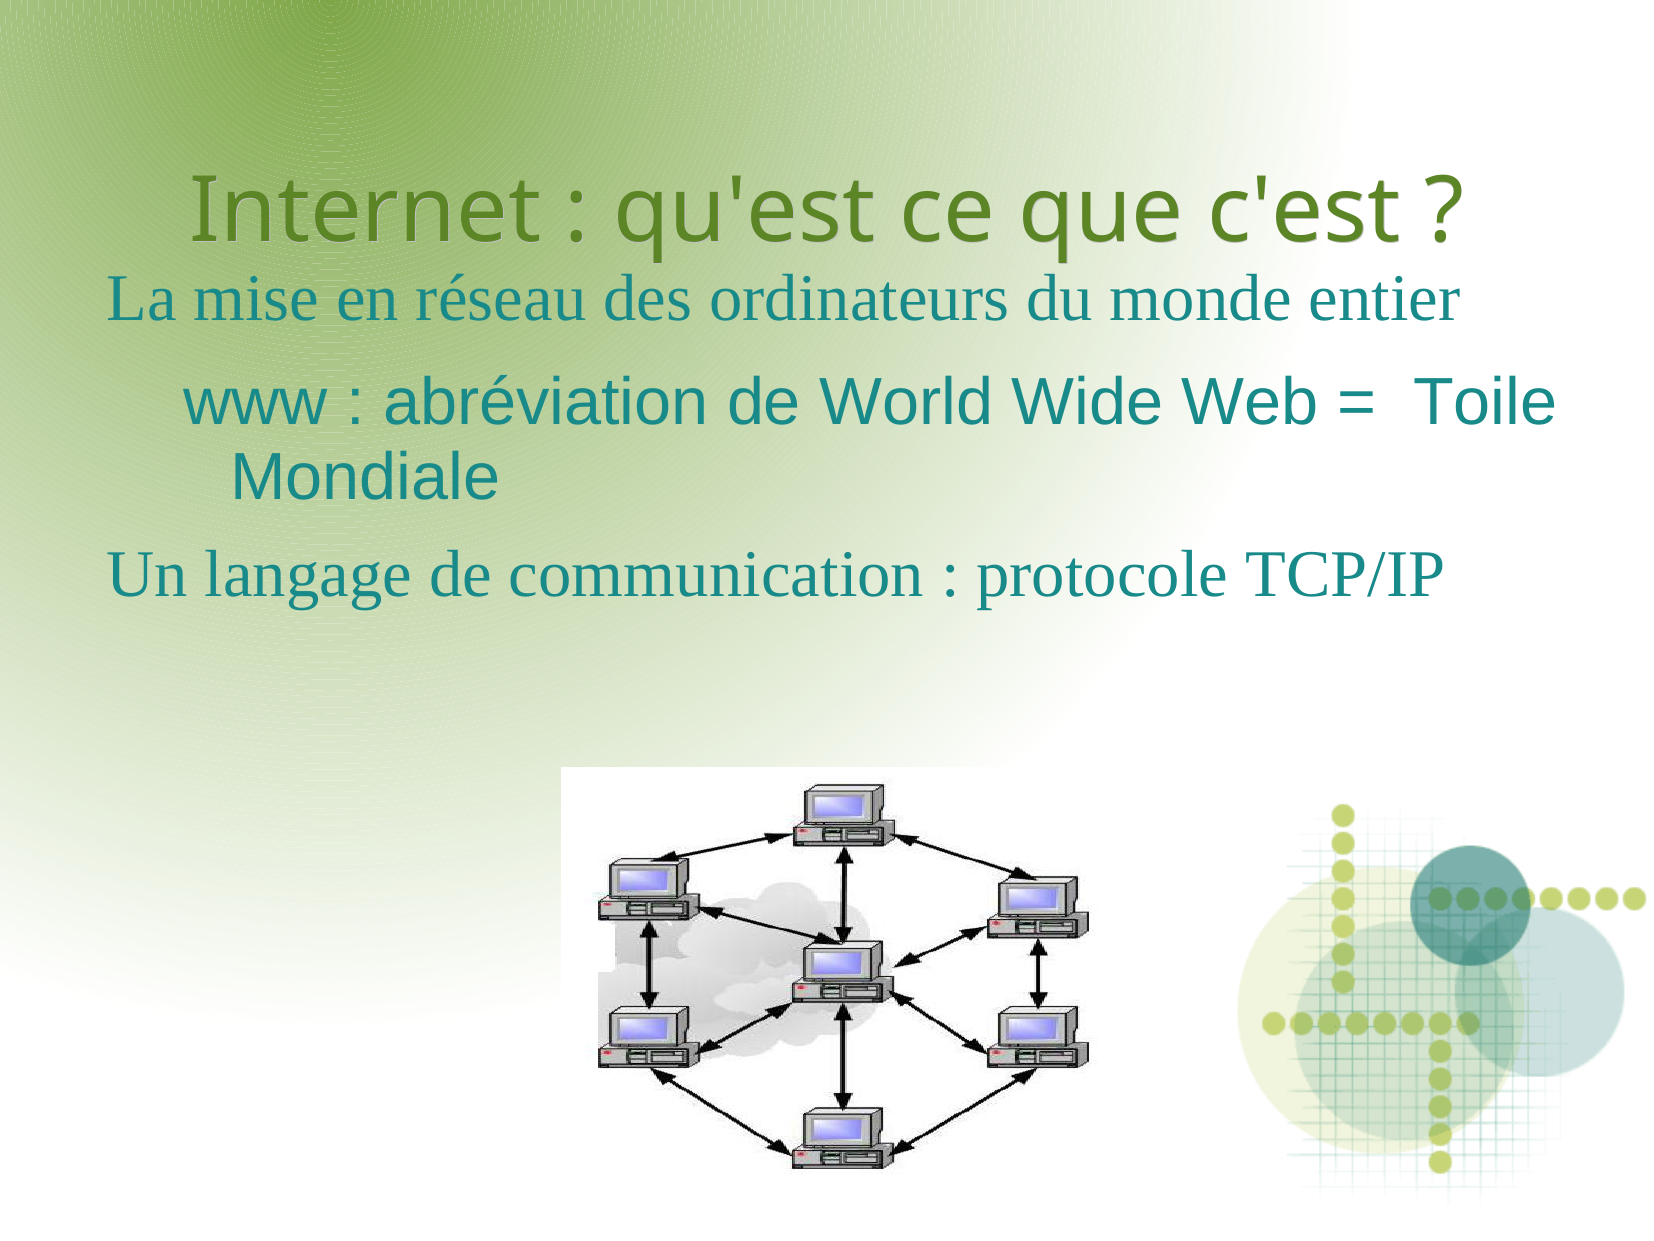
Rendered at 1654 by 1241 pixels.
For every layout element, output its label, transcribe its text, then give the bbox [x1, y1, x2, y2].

picture [561, 767, 1116, 1182]
list La mise en réseau des ordinateurs du monde entier www : abréviation de World Wide Web = Toile Mondiale Un langage de communication : protocole TCP/IP [88, 260, 1577, 945]
title Internet : qu'est ce que c'est ? [121, 102, 1534, 260]
picture [1224, 792, 1654, 1211]
